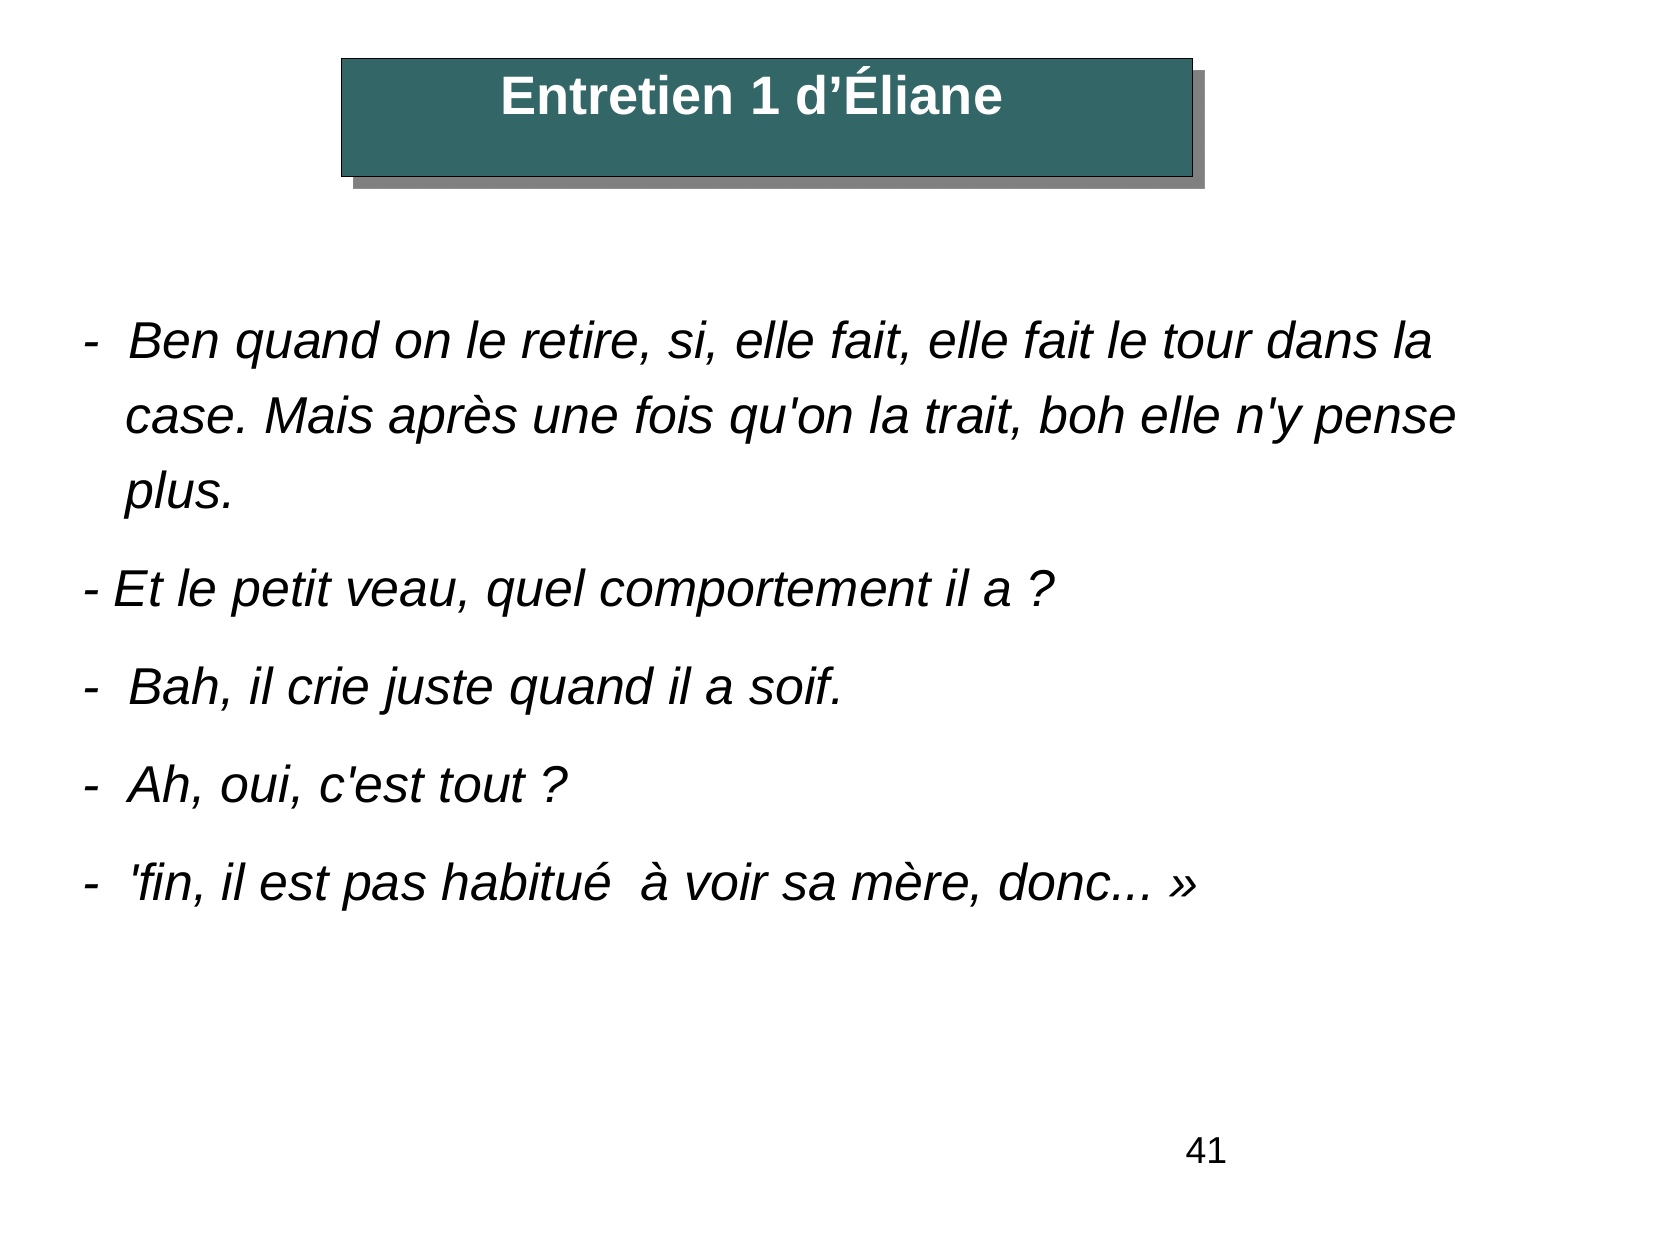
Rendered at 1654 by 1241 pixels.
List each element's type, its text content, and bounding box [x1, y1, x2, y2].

text_box Entretien 1 d’Éliane [341, 58, 1193, 177]
list - Ben quand on le retire, si, elle fait, elle fait le tour dans la case. Mais après une fois qu'on la trait, boh elle n'y pense plus. - Et le petit veau, quel comportement il a ? - Bah, il crie juste quand il a soif. - Ah, oui, c'est tout ? - 'fin, il est pas habitué à voir sa mère, donc... » [82, 290, 1571, 1010]
